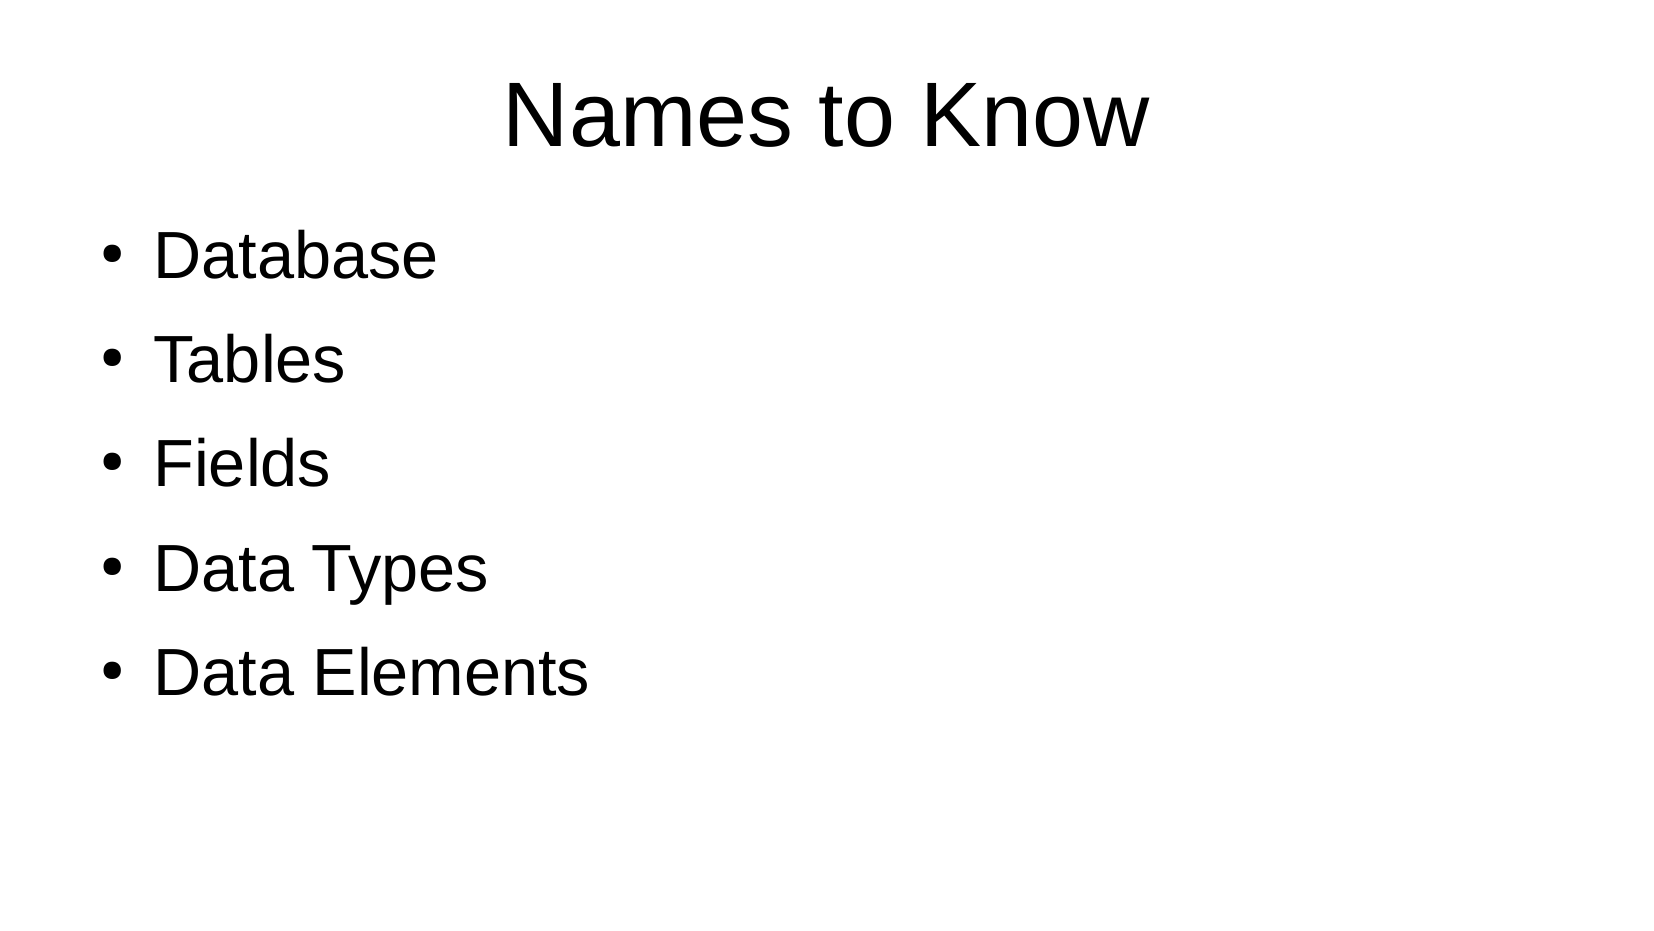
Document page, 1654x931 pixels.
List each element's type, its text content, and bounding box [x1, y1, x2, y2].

title Names to Know [82, 37, 1571, 193]
list Database Tables Fields Data Types Data Elements [82, 217, 1571, 758]
